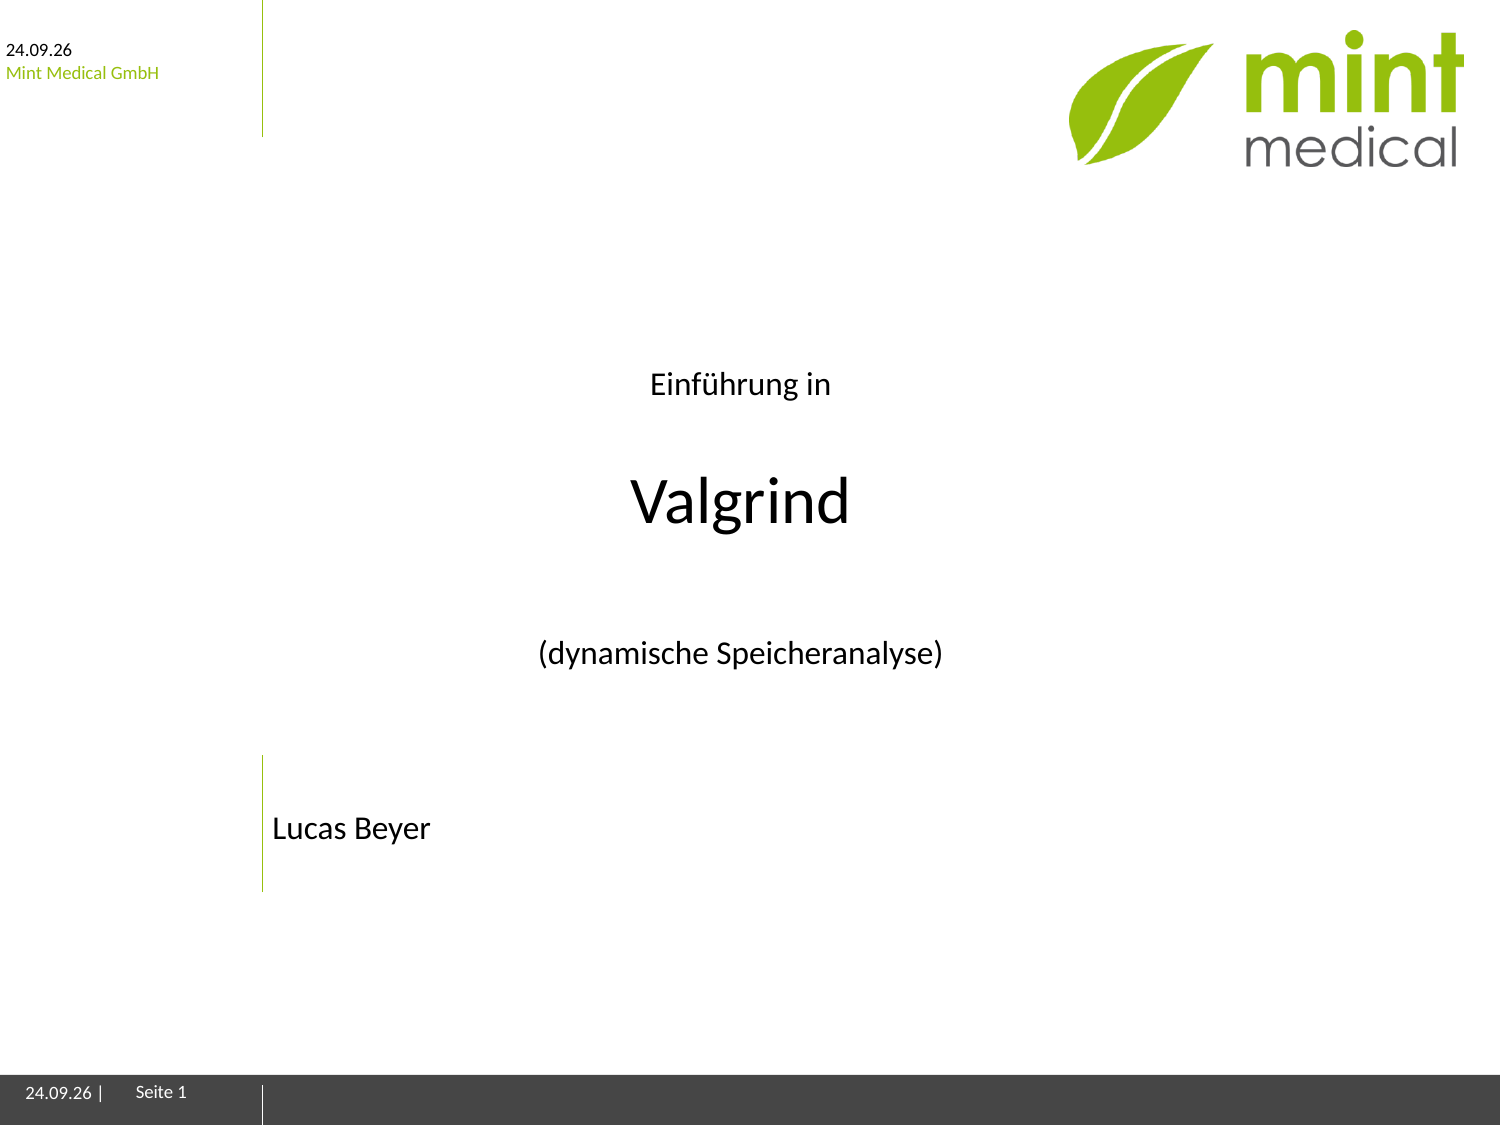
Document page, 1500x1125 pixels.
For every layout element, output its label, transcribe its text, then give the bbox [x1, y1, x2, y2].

list Lucas Beyer [257, 798, 1273, 905]
slide_number 09.11.11 Mint Medical GmbH [0, 30, 296, 72]
picture [1069, 30, 1464, 167]
text_box Einführung in Valgrind (dynamische Speicheranalyse) [300, 354, 1182, 426]
